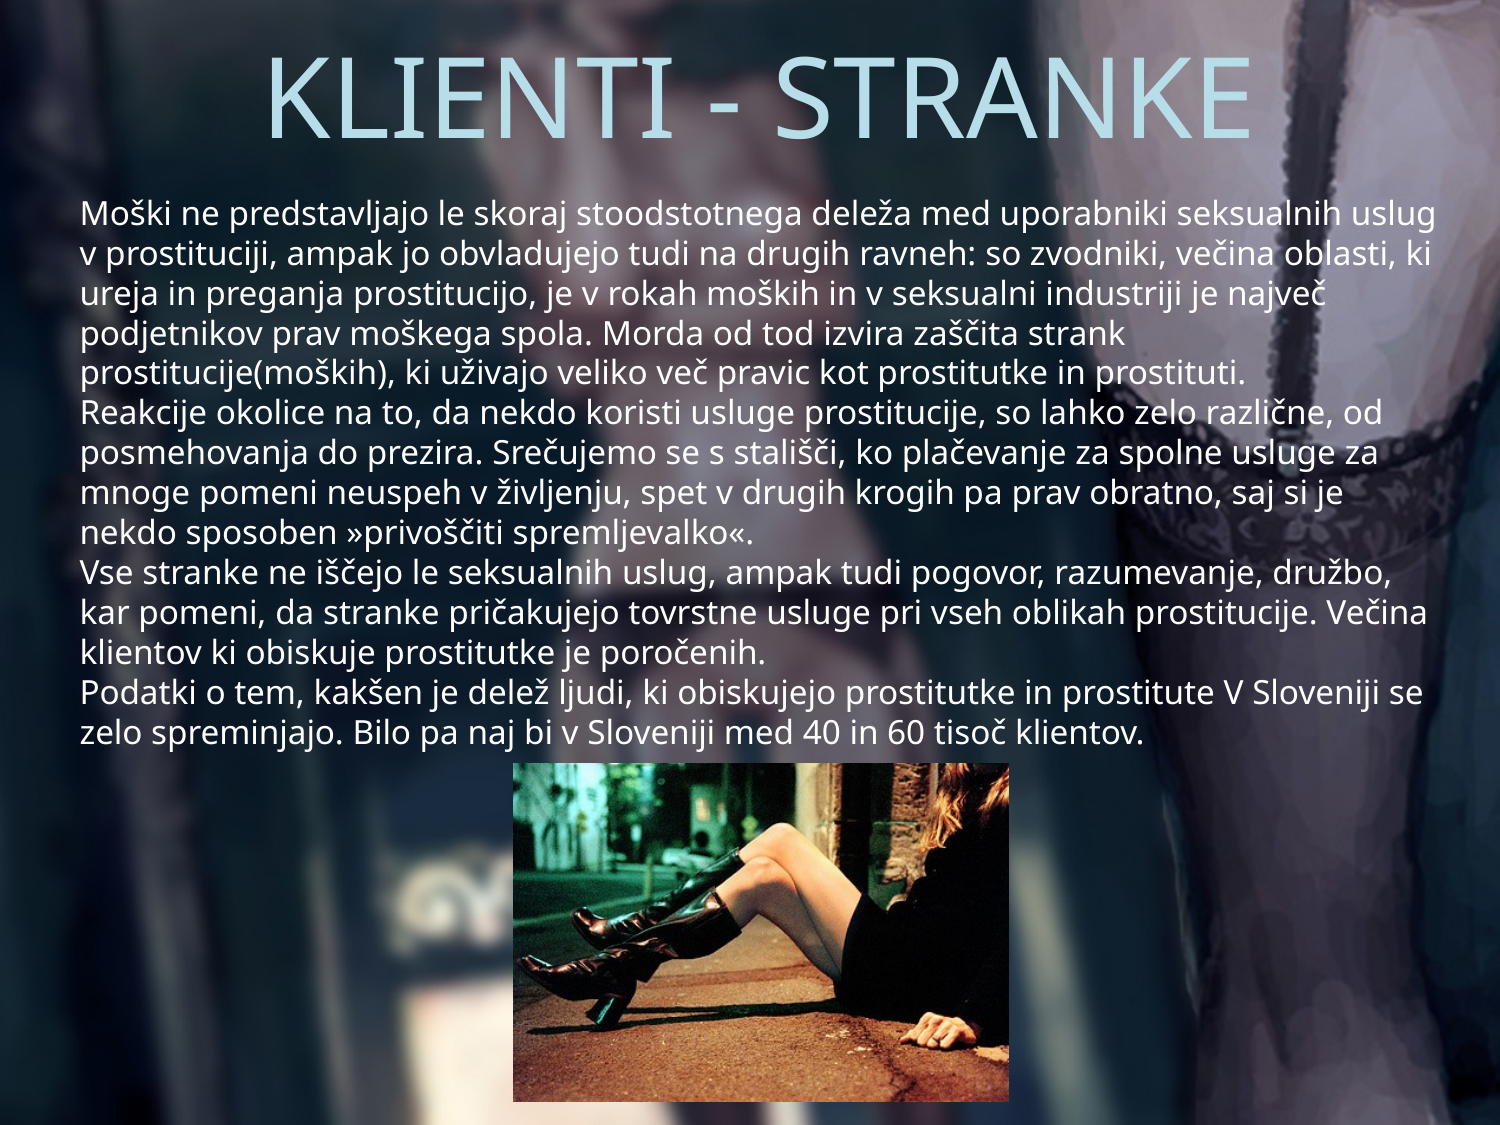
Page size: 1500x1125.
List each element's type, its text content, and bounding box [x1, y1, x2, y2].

text_box KLIENTI - STRANKE [246, 18, 1271, 169]
picture [0, 0, 1500, 1125]
text_box Moški ne predstavljajo le skoraj stoodstotnega deleža med uporabniki seksualnih uslug v prostituciji, ampak jo obvladujejo tudi na drugih ravneh: so zvodniki, večina oblasti, ki ureja in preganja prostitucijo, je v rokah moških in v seksualni industriji je največ podjetnikov prav moškega spola. Morda od tod izvira zaščita strank prostitucije(moških), ki uživajo veliko več pravic kot prostitutke in prostituti. Reakcije okolice na to, da nekdo koristi usluge prostitucije, so lahko zelo različne, od posmehovanja do prezira. Srečujemo se s stališči, ko plačevanje za spolne usluge za mnoge pomeni neuspeh v življenju, spet v drugih krogih pa prav obratno, saj si je nekdo sposoben »privoščiti spremljevalko«. Vse stranke ne iščejo le seksualnih uslug, ampak tudi pogovor, razumevanje, družbo, kar pomeni, da stranke pričakujejo tovrstne usluge pri vseh oblikah prostitucije. Večina klientov ki obiskuje prostitutke je poročenih. Podatki o tem, kakšen je delež ljudi, ki obiskujejo prostitutke in prostitute V Sloveniji se zelo spreminjajo. Bilo pa naj bi v Sloveniji med 40 in 60 tisoč klientov. [64, 184, 1459, 799]
